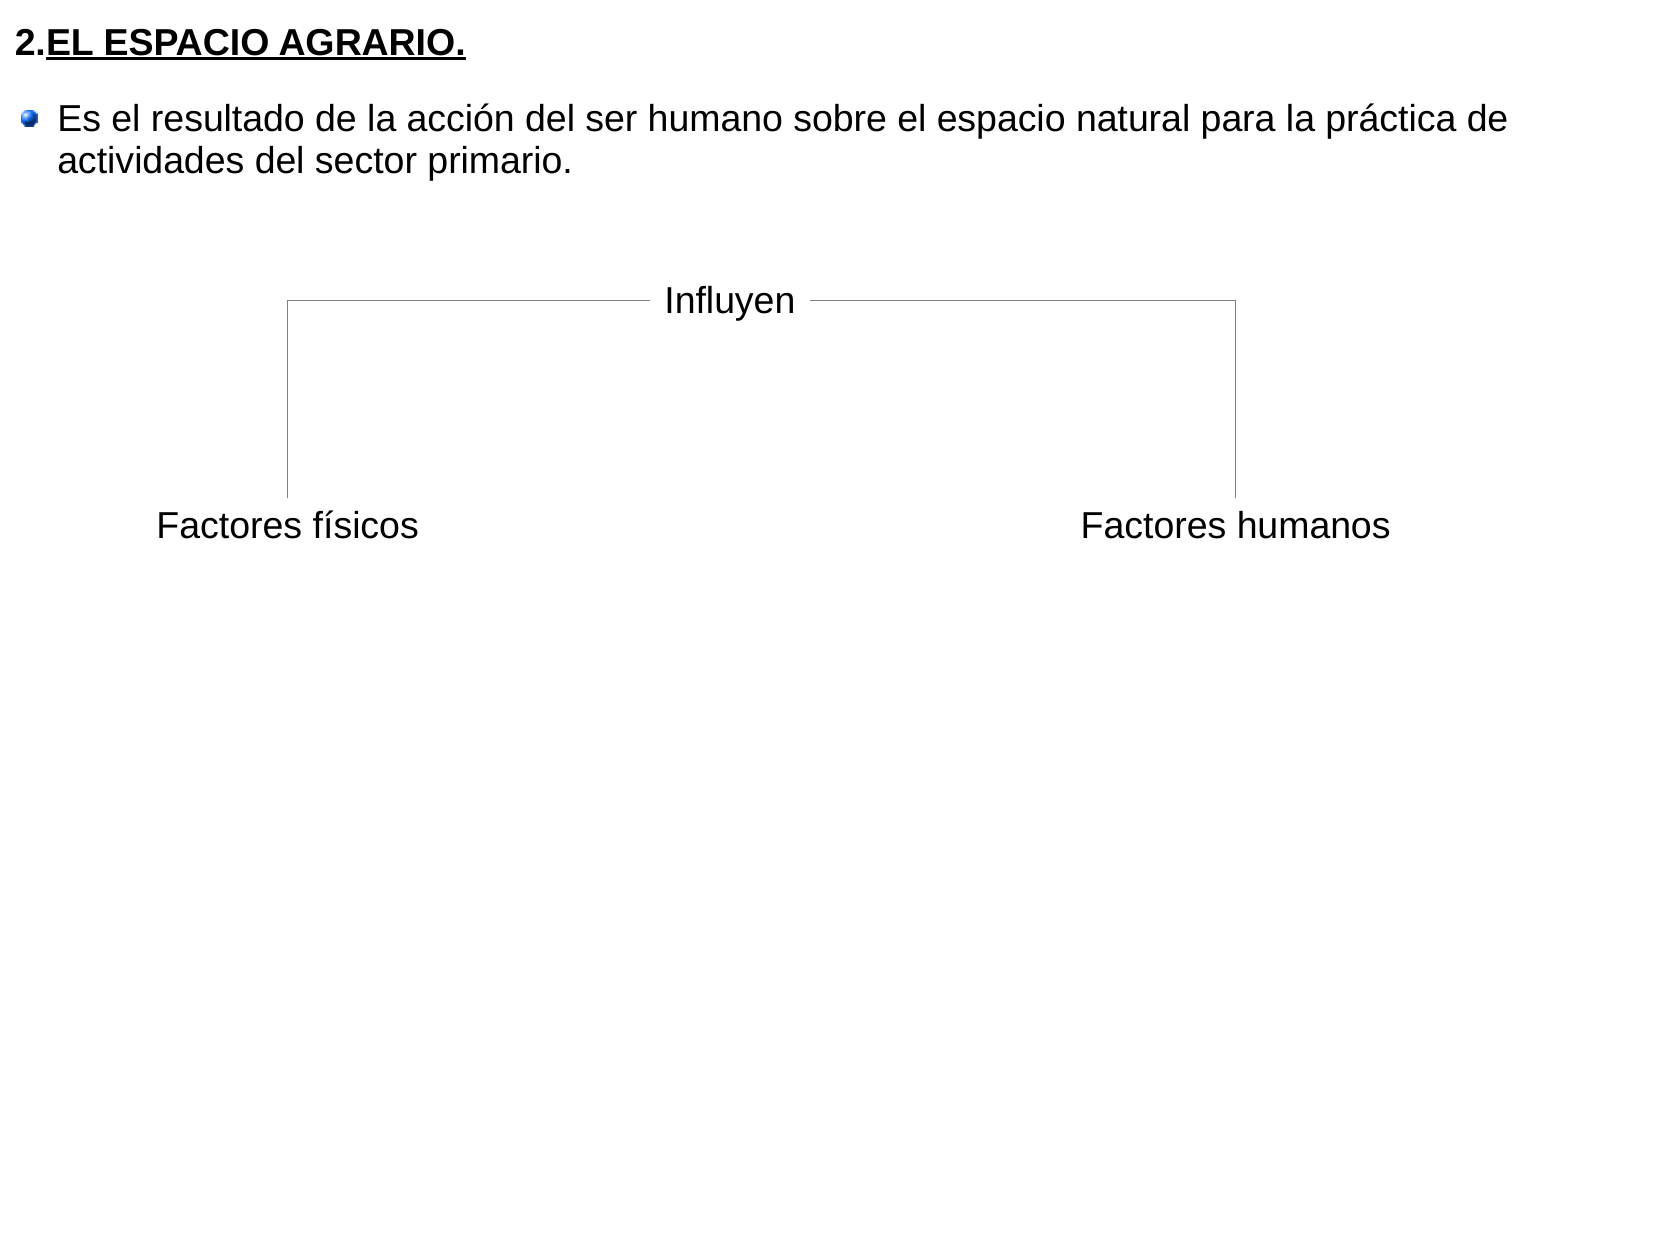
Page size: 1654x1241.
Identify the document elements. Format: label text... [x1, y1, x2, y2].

text_box Factores humanos [1065, 497, 1406, 554]
text_box Es el resultado de la acción del ser humano sobre el espacio natural para la práctica de actividades del sector primario. [7, 90, 1524, 189]
text_box Factores físicos [141, 497, 434, 554]
text_box Influyen [649, 271, 811, 329]
text_box 2.EL ESPACIO AGRARIO. [0, 14, 482, 71]
